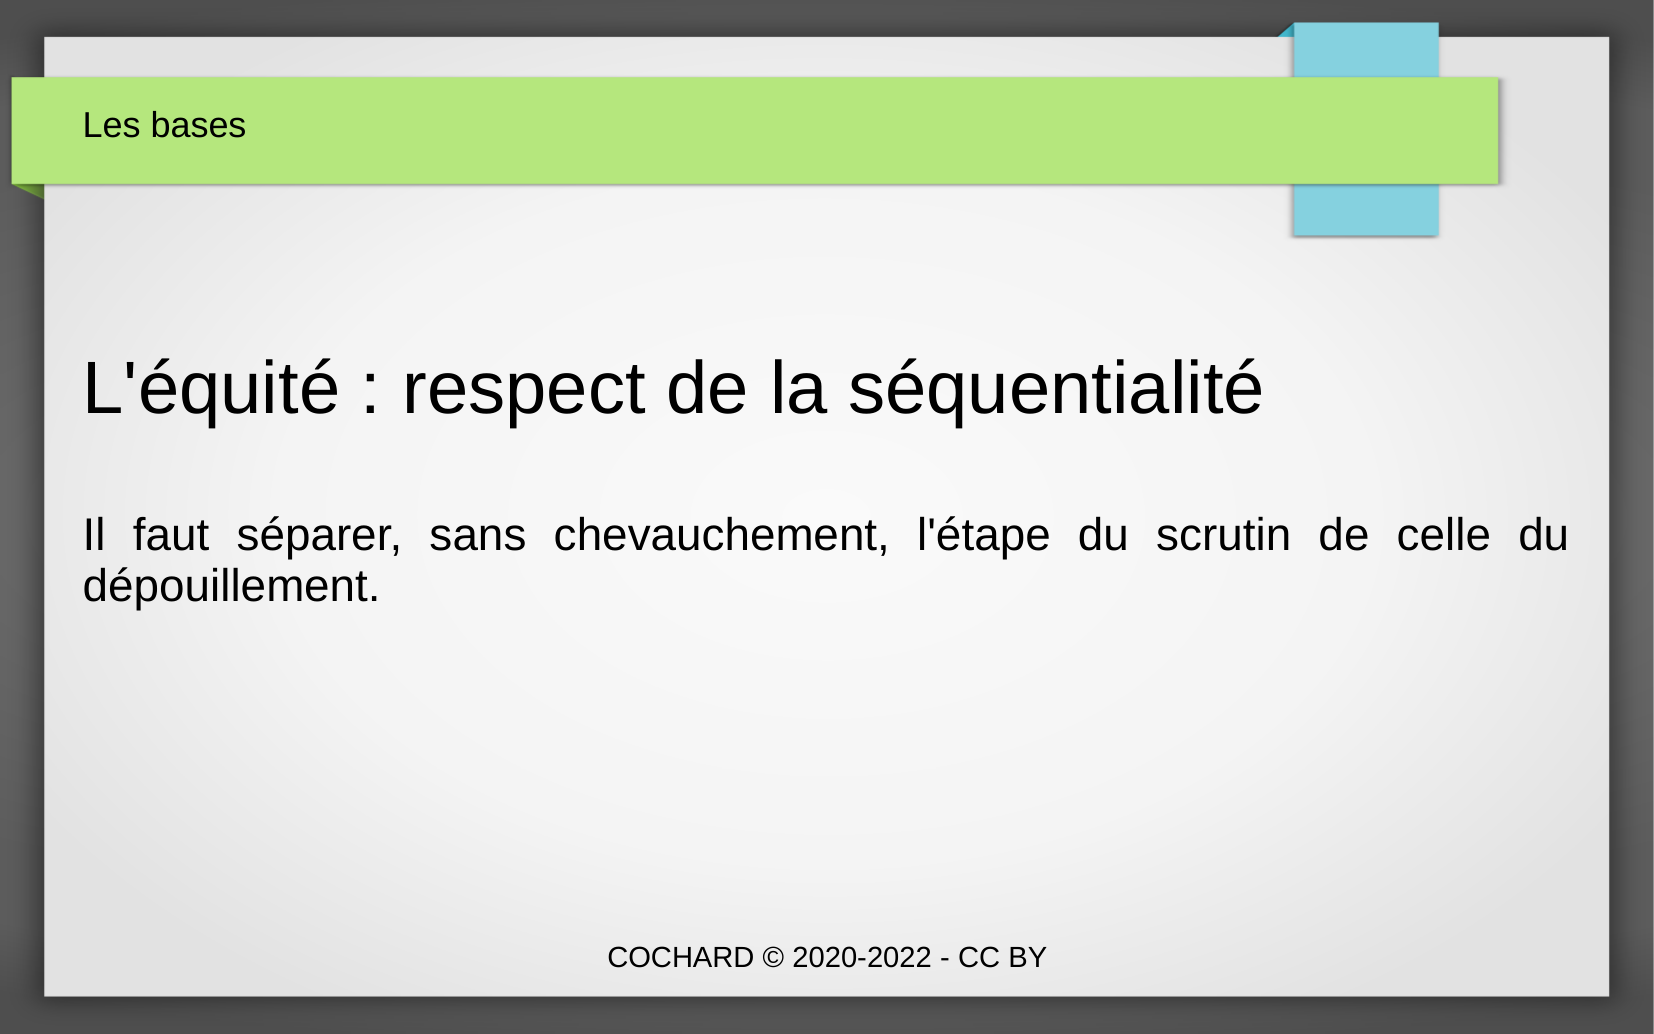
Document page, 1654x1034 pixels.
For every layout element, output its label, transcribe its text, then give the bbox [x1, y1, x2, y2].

list L'équité : respect de la séquentialité Il faut séparer, sans chevauchement, l'étape du scrutin de celle du dépouillement. [82, 249, 1571, 849]
picture [0, 0, 1654, 1034]
title Les bases [82, 39, 1235, 210]
